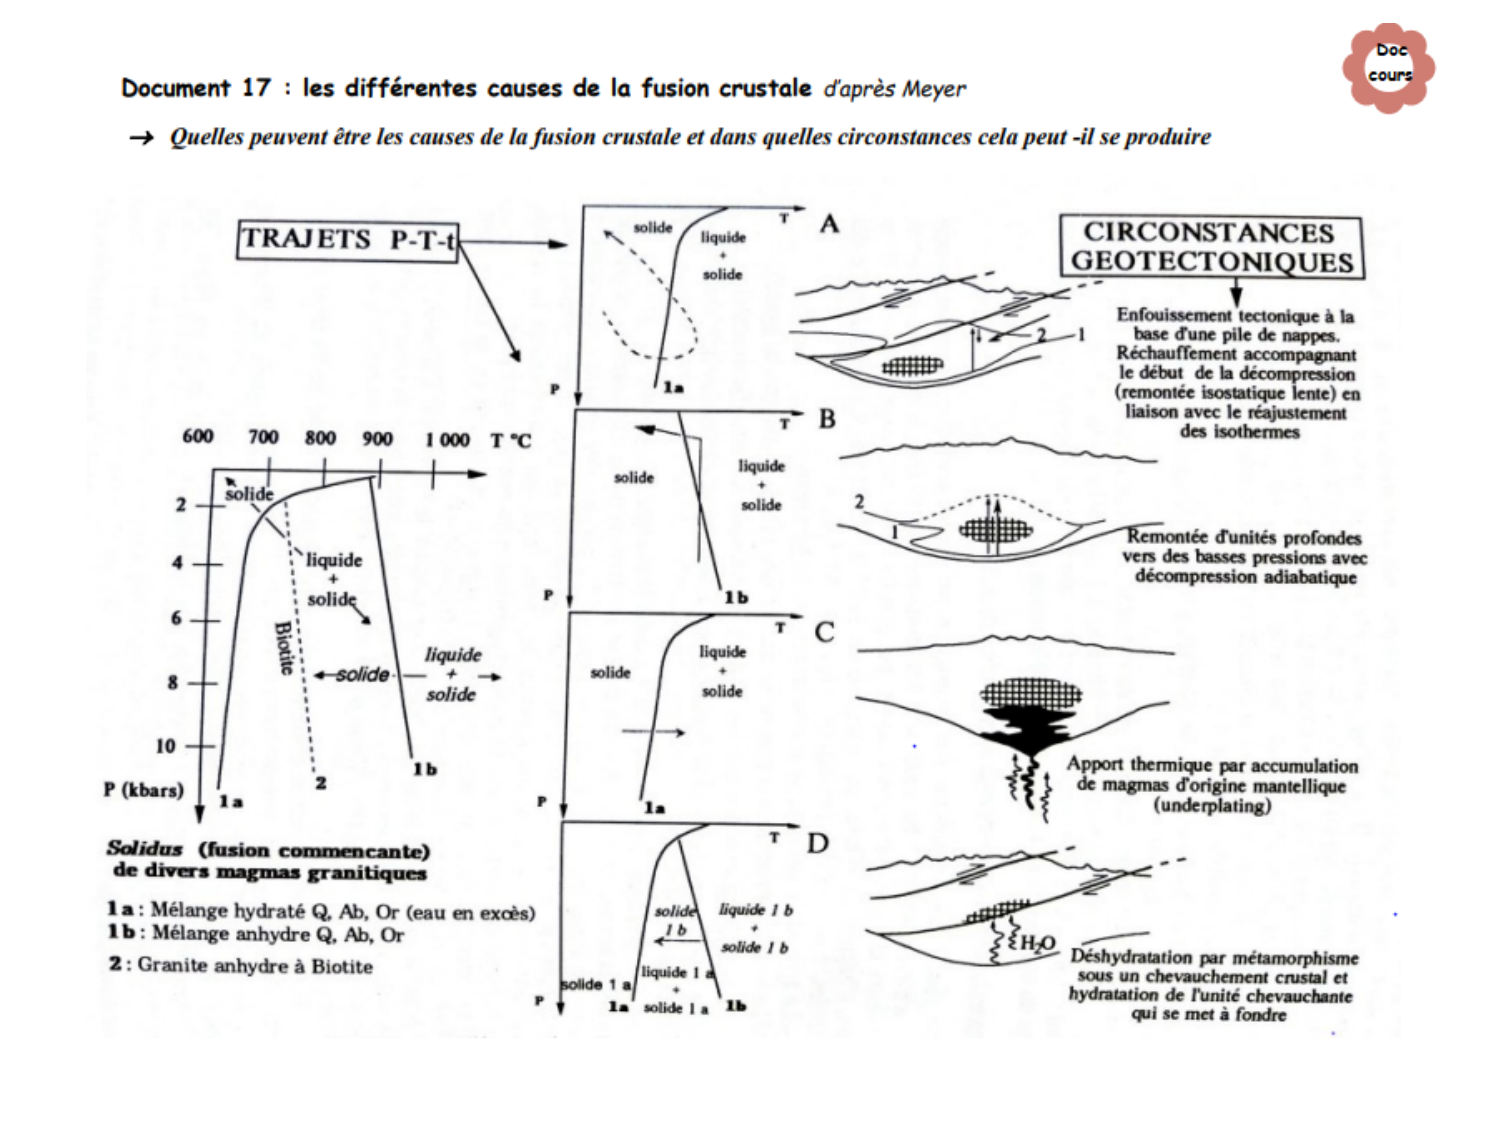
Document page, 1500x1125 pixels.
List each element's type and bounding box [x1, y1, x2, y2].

picture [47, 23, 1443, 1040]
